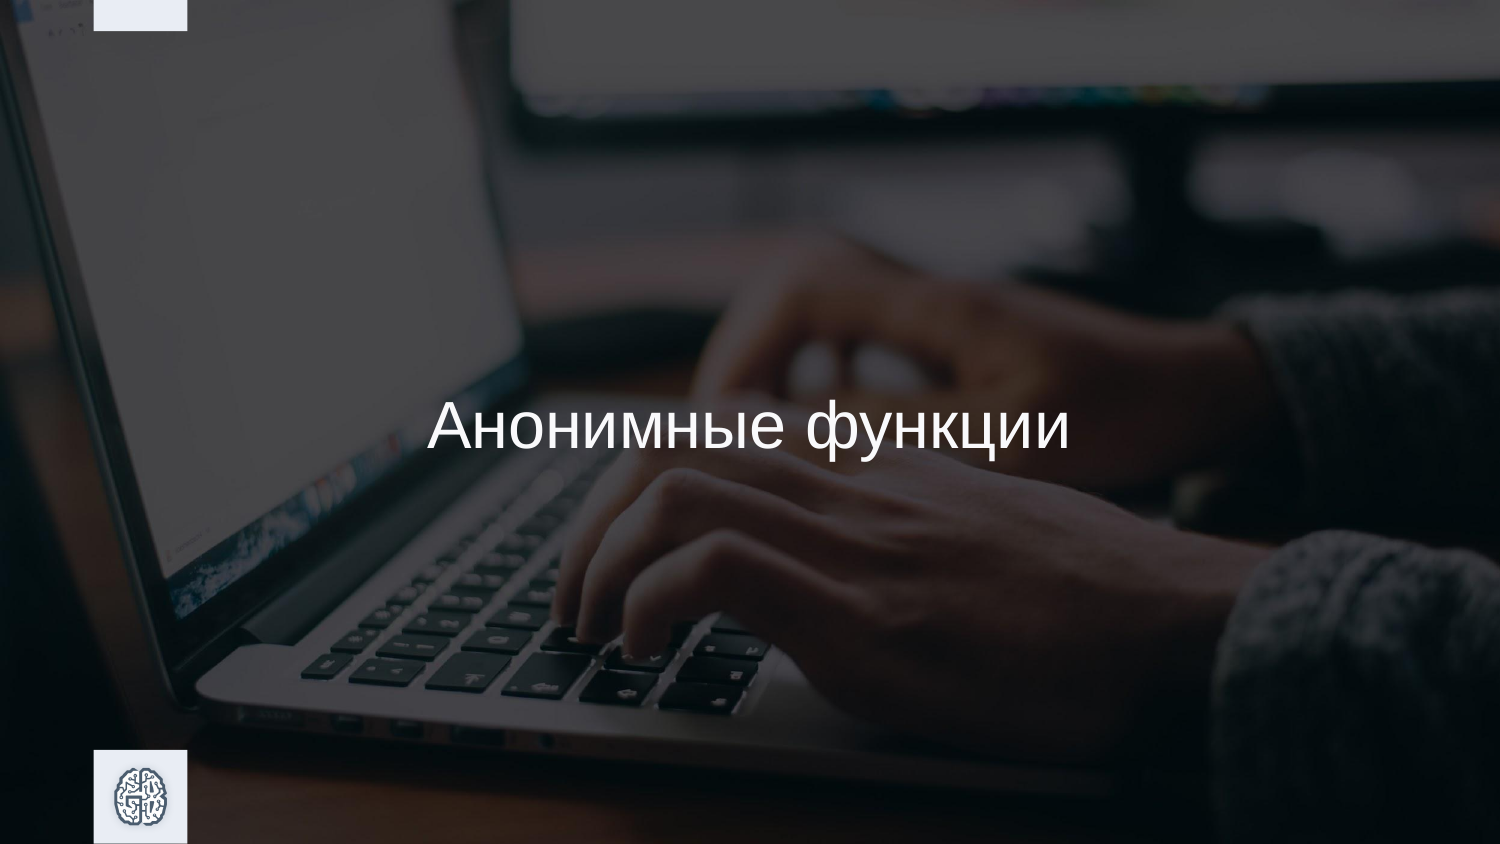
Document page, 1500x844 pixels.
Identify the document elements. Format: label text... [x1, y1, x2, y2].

text_box Анонимные функции [187, 93, 1312, 750]
picture [106, 760, 175, 834]
picture [0, 0, 1500, 844]
